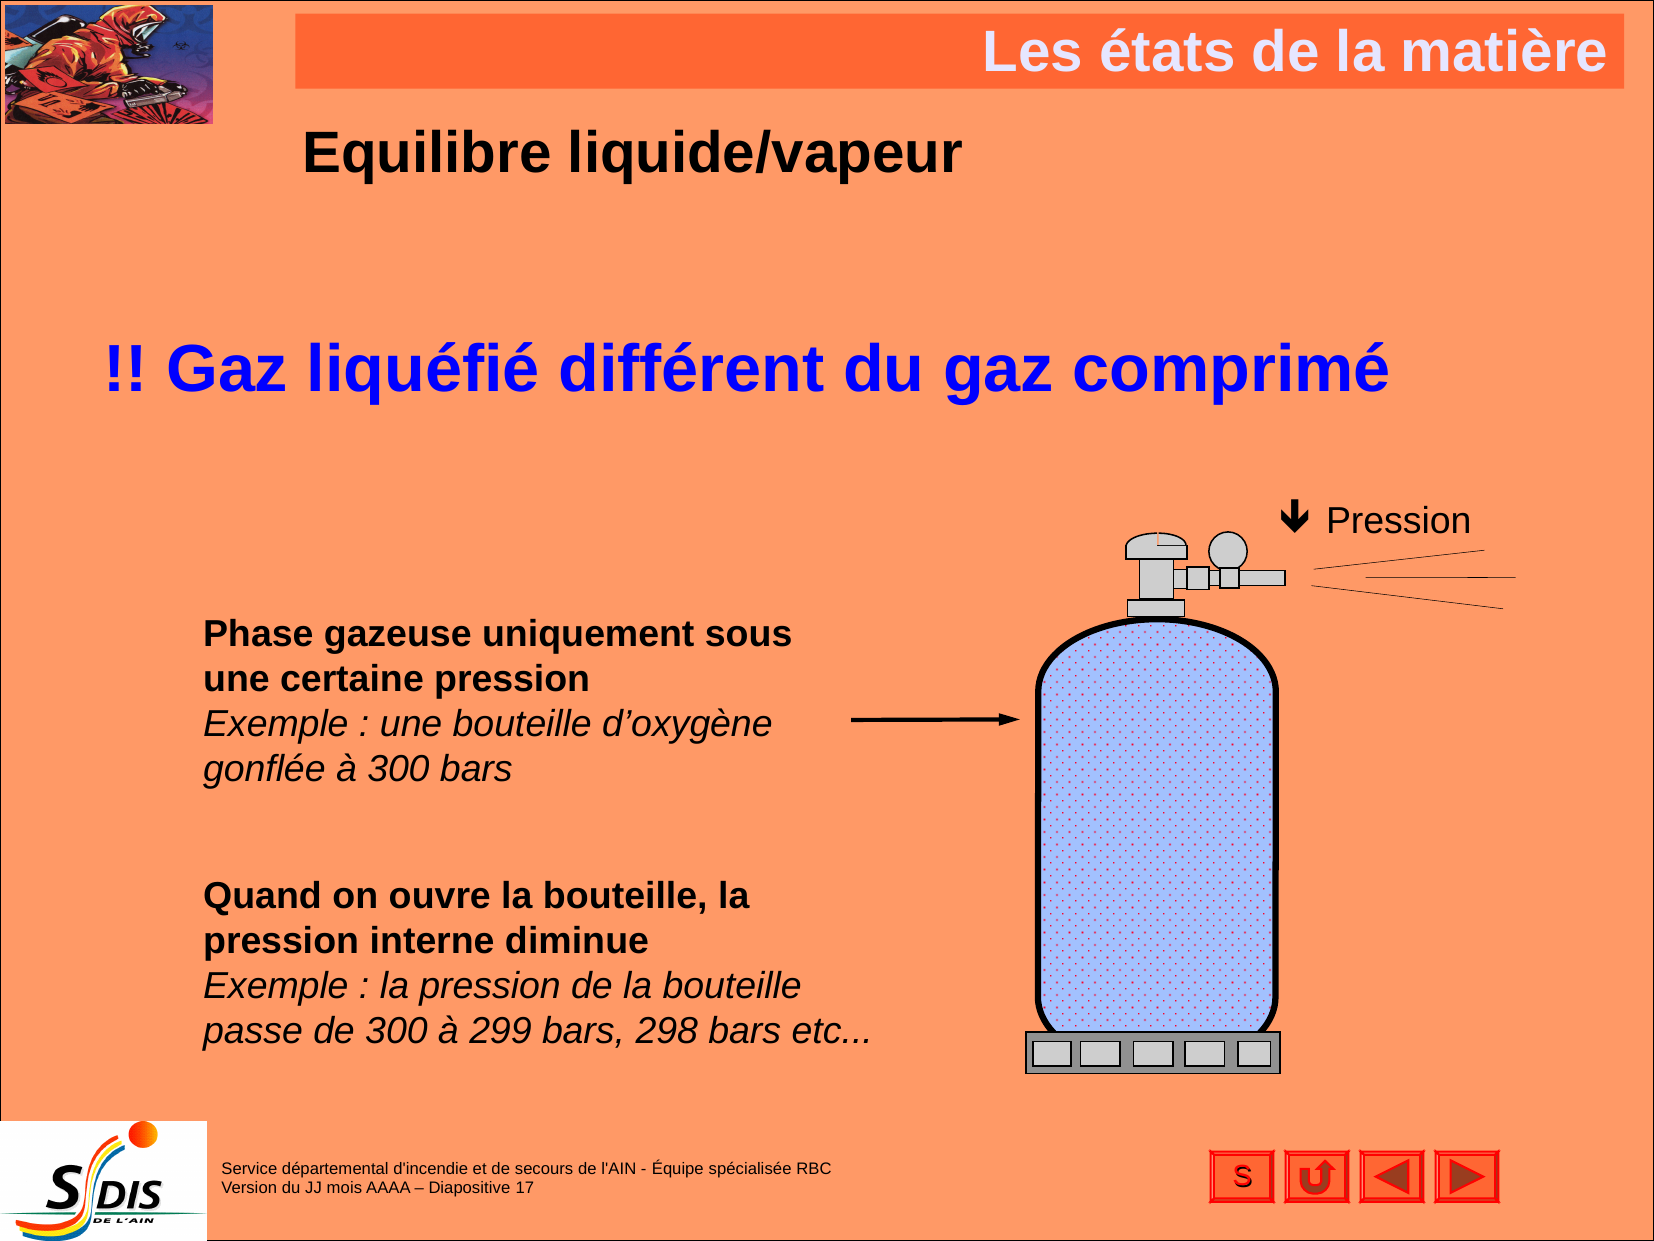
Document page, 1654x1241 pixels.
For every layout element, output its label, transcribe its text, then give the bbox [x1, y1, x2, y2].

text_box Phase gazeuse uniquement sous une certaine pression Exemple : une bouteille d’oxygène gonflée à 300 bars [201, 606, 868, 832]
text_box  Pression [1276, 494, 1481, 545]
text_box [1026, 619, 1281, 1074]
text_box Les états de la matière [295, 13, 1625, 89]
text_box Equilibre liquide/vapeur [287, 112, 979, 193]
picture [0, 1121, 207, 1241]
text_box !! Gaz liquéfié différent du gaz comprimé [88, 323, 1408, 414]
picture [5, 5, 213, 124]
text_box Quand on ouvre la bouteille, la pression interne diminue Exemple : la pression de la bouteille passe de 300 à 299 bars, 298 bars etc... [201, 869, 902, 1070]
text_box [1127, 600, 1185, 617]
text_box [1126, 531, 1286, 599]
